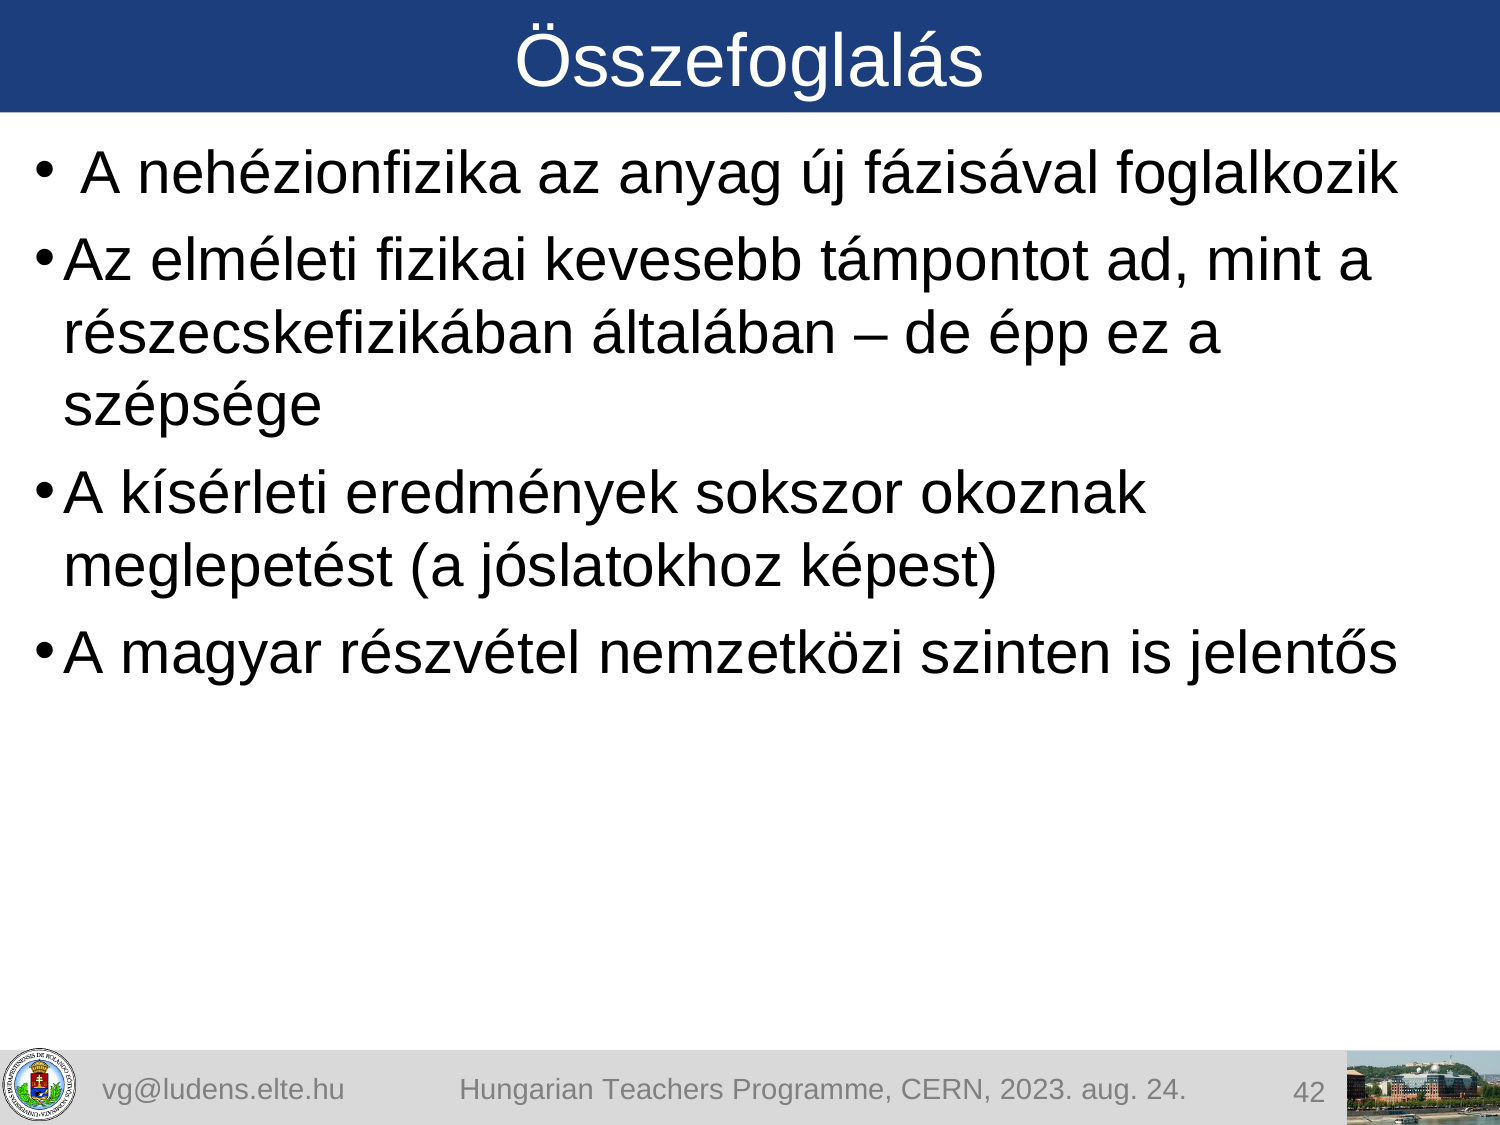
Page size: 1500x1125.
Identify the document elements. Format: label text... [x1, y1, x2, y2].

title Összefoglalás [0, 0, 1500, 113]
picture [1347, 1051, 1500, 1125]
list A nehézionfizika az anyag új fázisával foglalkozik Az elméleti fizikai kevesebb támpontot ad, mint a részecskefizikában általában – de épp ez a szépsége A kísérleti eredmények sokszor okoznak meglepetést (a jóslatokhoz képest) A magyar részvétel nemzetközi szinten is jelentős [18, 124, 1482, 825]
picture [2, 1048, 76, 1121]
